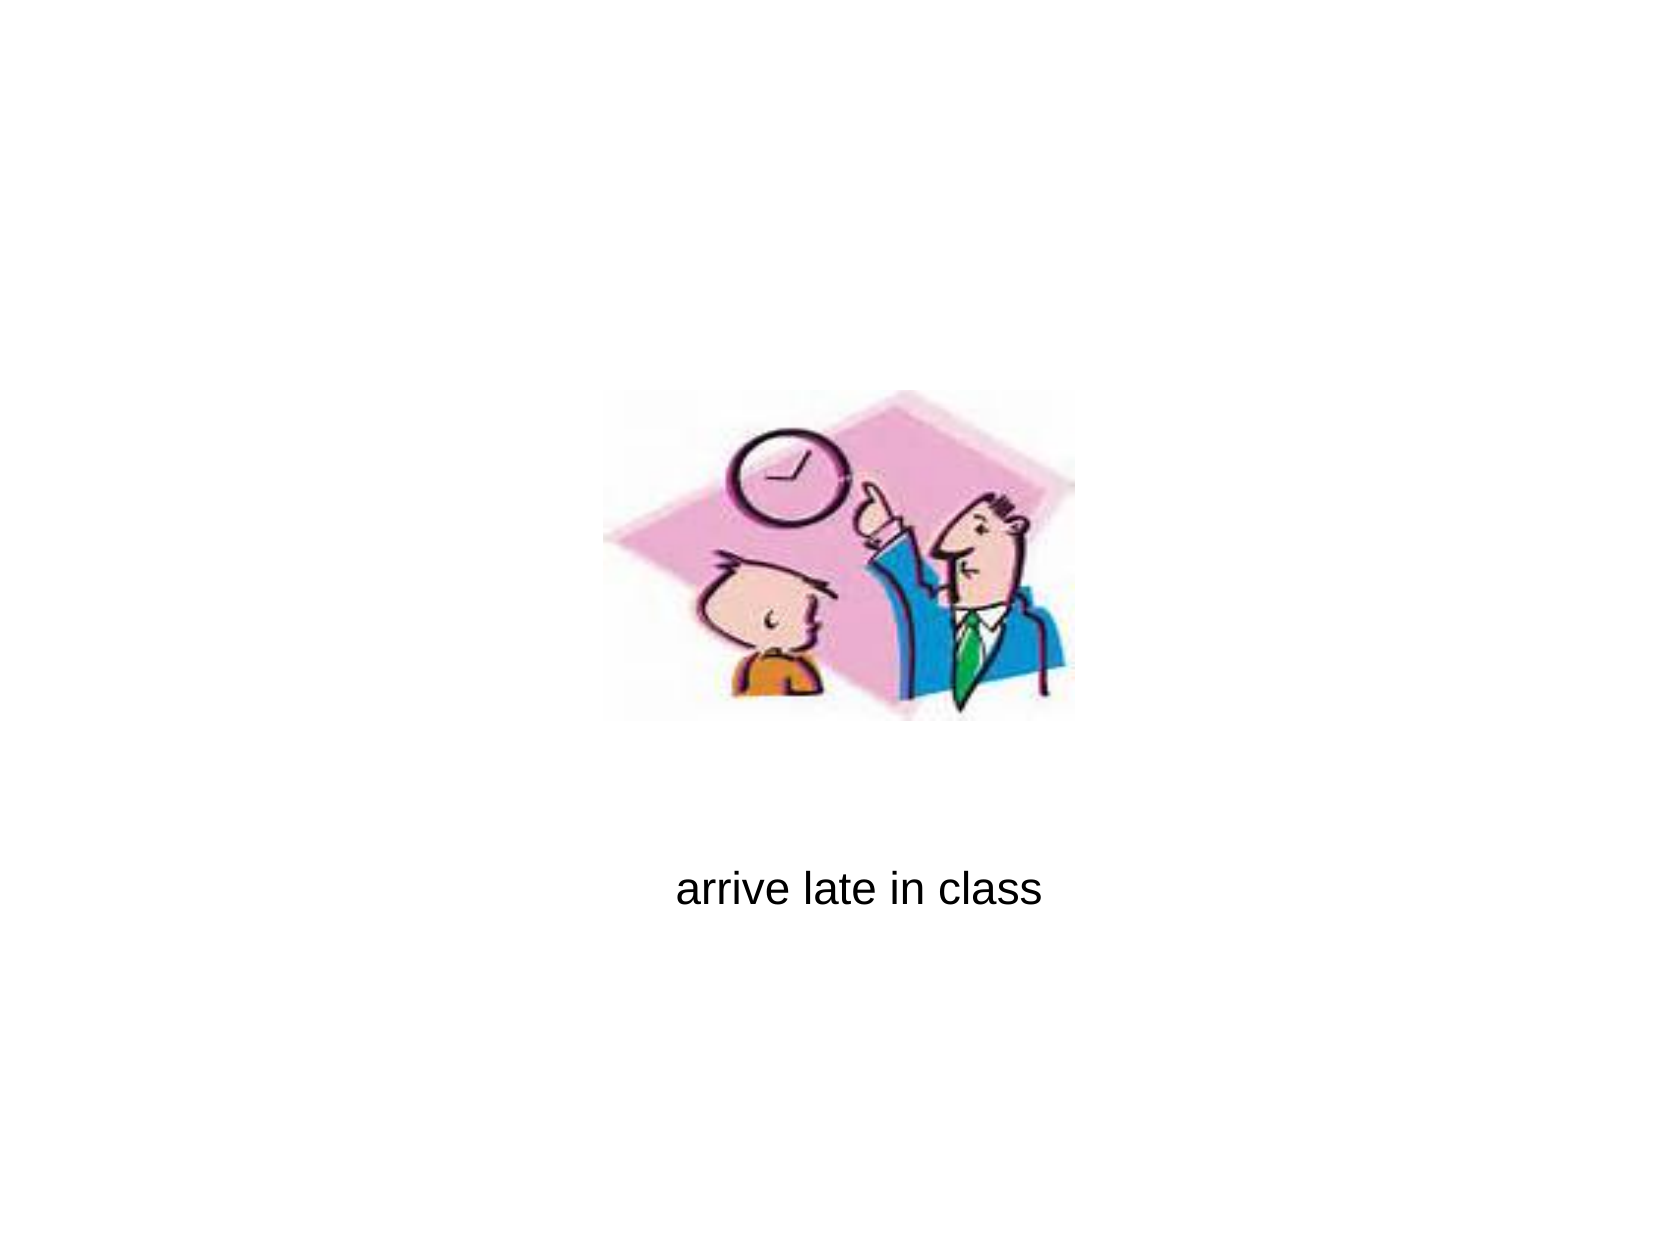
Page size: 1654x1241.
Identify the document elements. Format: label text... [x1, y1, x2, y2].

text_box arrive late in class [660, 855, 1058, 922]
picture [603, 390, 1075, 721]
